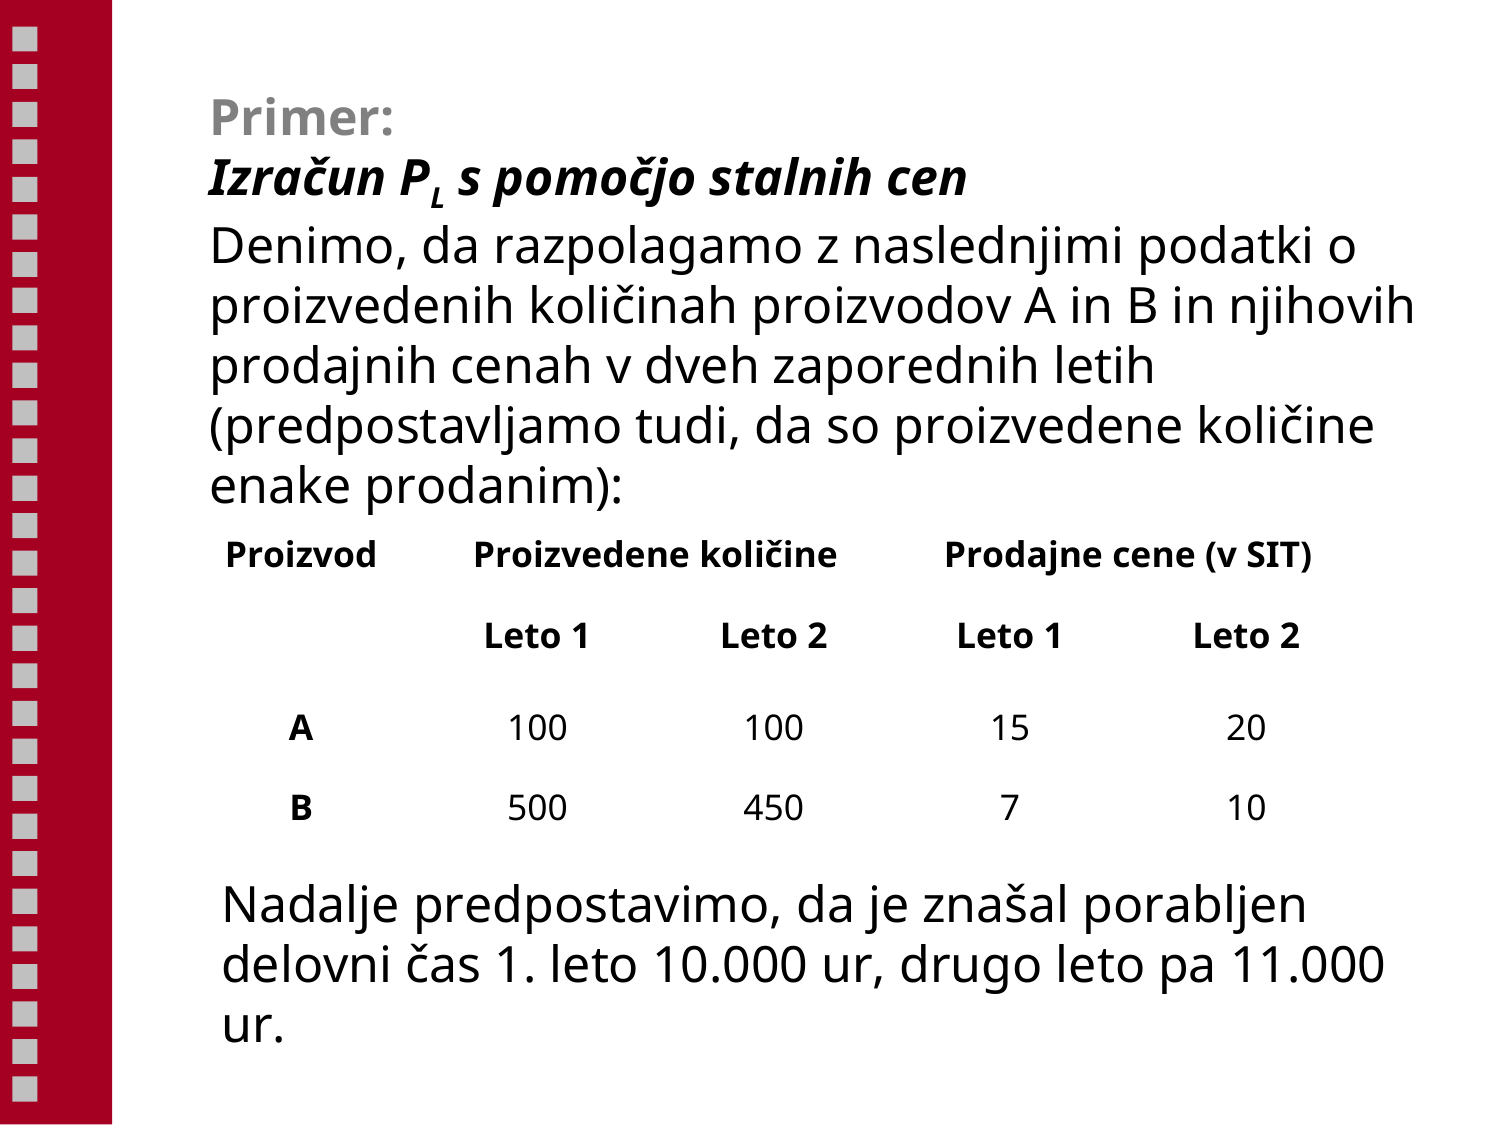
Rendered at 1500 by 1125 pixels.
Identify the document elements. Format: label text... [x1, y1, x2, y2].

table_cell 15 [892, 697, 1128, 777]
table_cell Leto 2 [1128, 605, 1364, 697]
table_cell Leto 2 [655, 605, 892, 697]
table_cell [183, 605, 419, 697]
table_cell 20 [1128, 697, 1364, 777]
table_cell B [183, 777, 419, 858]
table_cell 500 [419, 777, 655, 858]
text_box Primer: Izračun PL s pomočjo stalnih cen Denimo, da razpolagamo z naslednjimi podatki o proizvedenih količinah proizvodov A in B in njihovih prodajnih cenah v dveh zaporednih letih (predpostavljamo tudi, da so proizvedene količine enake prodanim): [194, 78, 1436, 522]
table_cell A [183, 697, 419, 777]
table_cell 7 [892, 777, 1128, 858]
table_header Proizvedene količine [419, 525, 892, 605]
table_cell 100 [655, 697, 892, 777]
table_header Prodajne cene (v SIT) [892, 525, 1364, 605]
table_cell 450 [655, 777, 892, 858]
table_cell Leto 1 [419, 605, 655, 697]
table_cell 100 [419, 697, 655, 777]
table_cell 10 [1128, 777, 1364, 858]
table_header Proizvod [183, 525, 419, 605]
table_cell Leto 1 [892, 605, 1128, 697]
text_box Nadalje predpostavimo, da je znašal porabljen delovni čas 1. leto 10.000 ur, drugo leto pa 11.000 ur. [206, 864, 1436, 1060]
